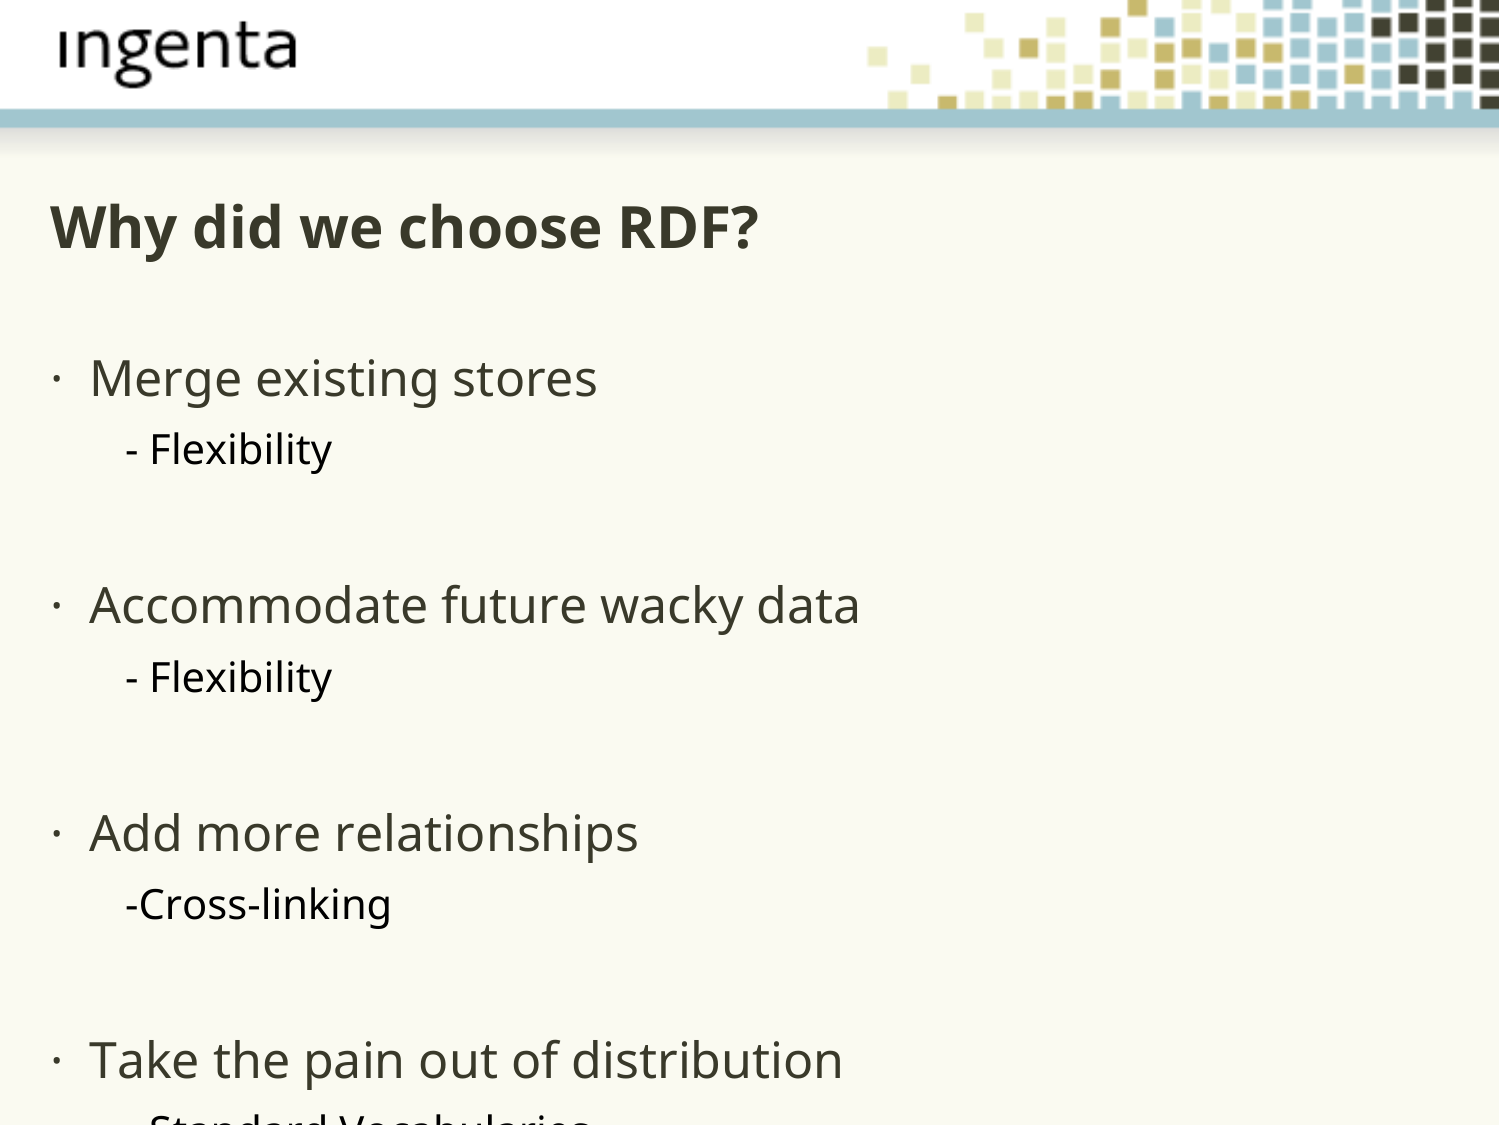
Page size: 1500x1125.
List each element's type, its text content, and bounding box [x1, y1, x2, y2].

picture [0, 0, 1499, 1125]
list · Merge existing stores - Flexibility · Accommodate future wacky data - Flexibility · Add more relationships -Cross-linking · Take the pain out of distribution - Standard Vocabularies [50, 262, 1375, 1125]
title Why did we choose RDF? [50, 187, 1375, 262]
